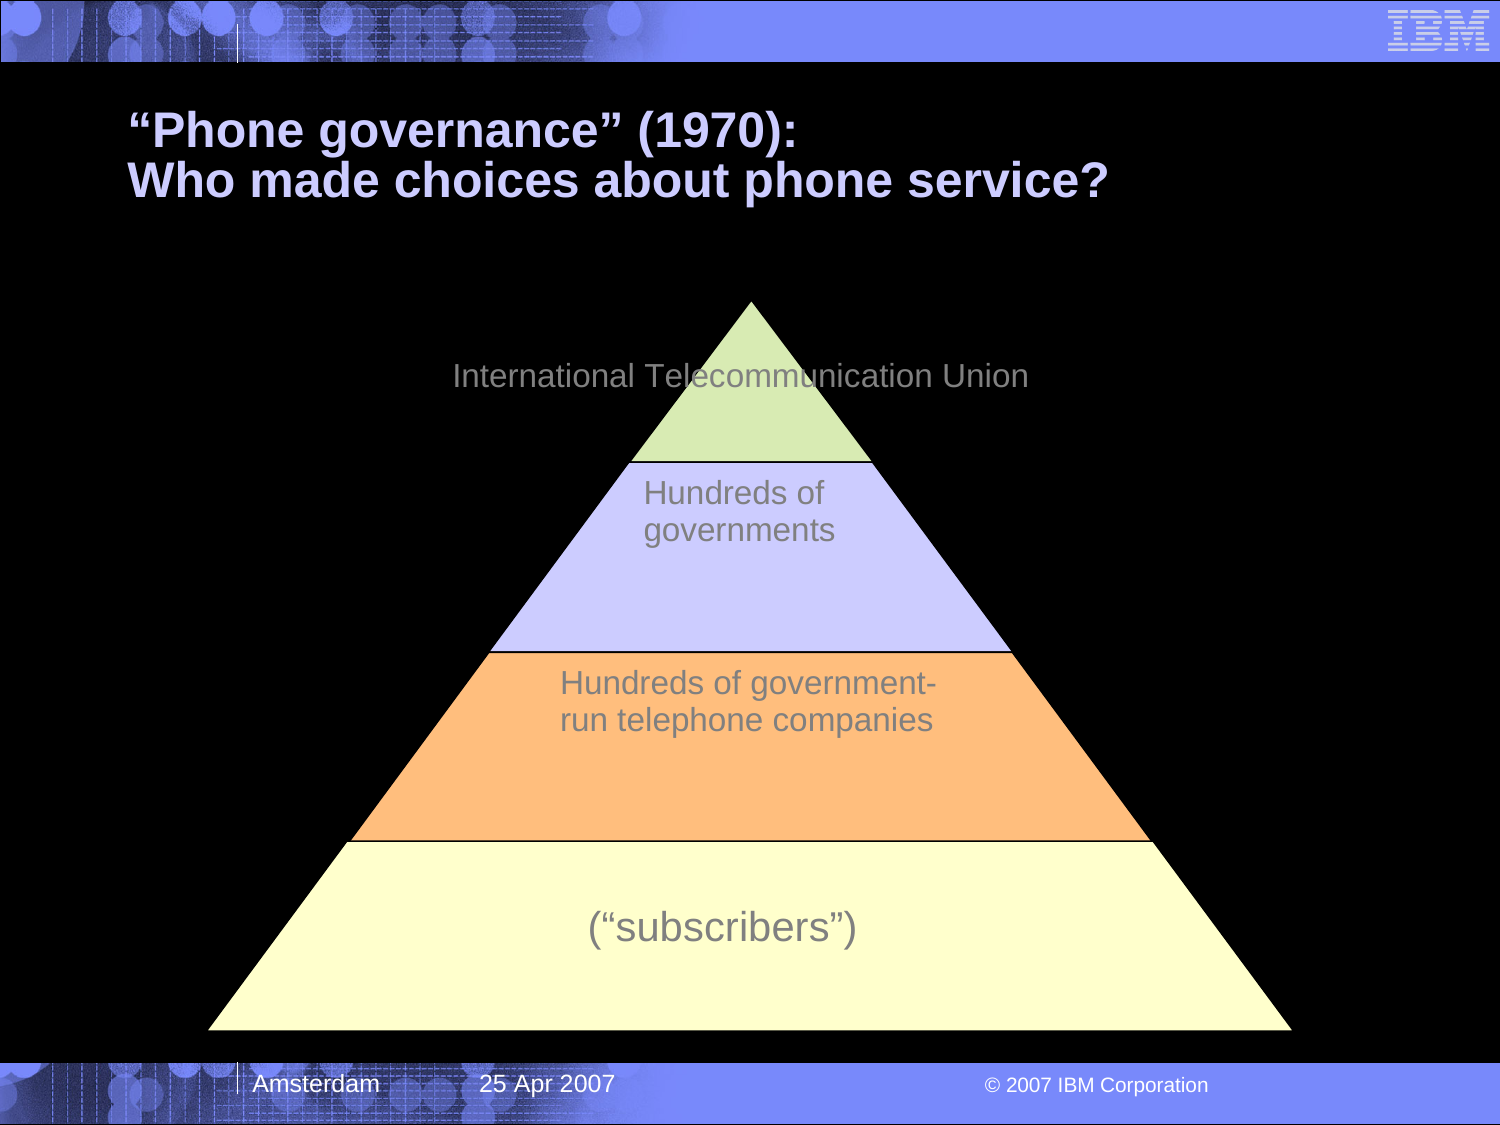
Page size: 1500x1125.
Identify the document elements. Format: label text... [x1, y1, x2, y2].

text_box [629, 403, 874, 462]
text_box (“subscribers”) [572, 895, 873, 958]
text_box Hundreds of government-run telephone companies [349, 652, 1152, 841]
picture [0, 1063, 1500, 1124]
text_box [713, 299, 789, 350]
title “Phone governance” (1970): Who made choices about phone service? [112, 99, 1188, 288]
picture [1, 1, 1500, 62]
text_box [206, 841, 1294, 1032]
text_box International Telecommunication Union [437, 350, 1055, 403]
text_box Hundreds of governments [488, 462, 1014, 653]
